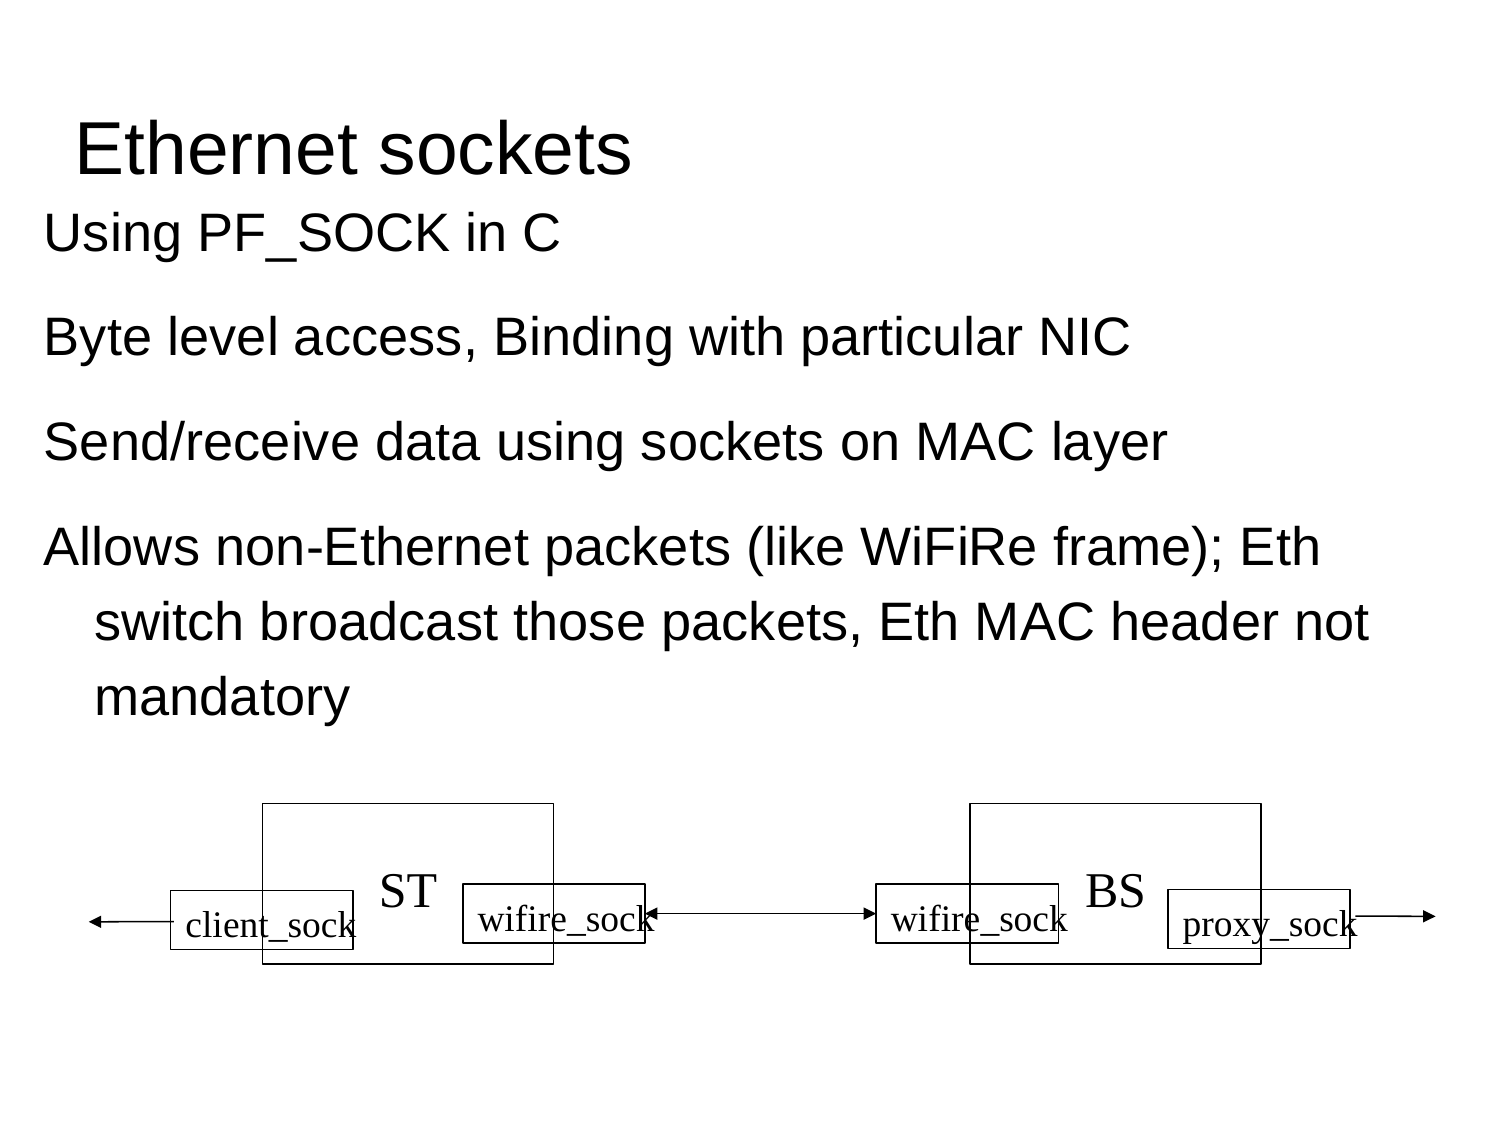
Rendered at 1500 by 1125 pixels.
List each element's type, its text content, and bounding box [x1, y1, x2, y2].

text_box BS [969, 803, 1262, 965]
text_box proxy_sock [1167, 889, 1351, 949]
text_box ST [262, 803, 554, 965]
list Using PF_SOCK in C Byte level access, Binding with particular NIC Send/receive data using sockets on MAC layer Allows non-Ethernet packets (like WiFiRe frame); Eth switch broadcast those packets, Eth MAC header not mandatory [26, 187, 1447, 795]
title Ethernet sockets [74, 44, 1425, 187]
text_box wifire_sock [876, 884, 1059, 944]
text_box client_sock [170, 890, 353, 950]
text_box wifire_sock [462, 884, 645, 944]
